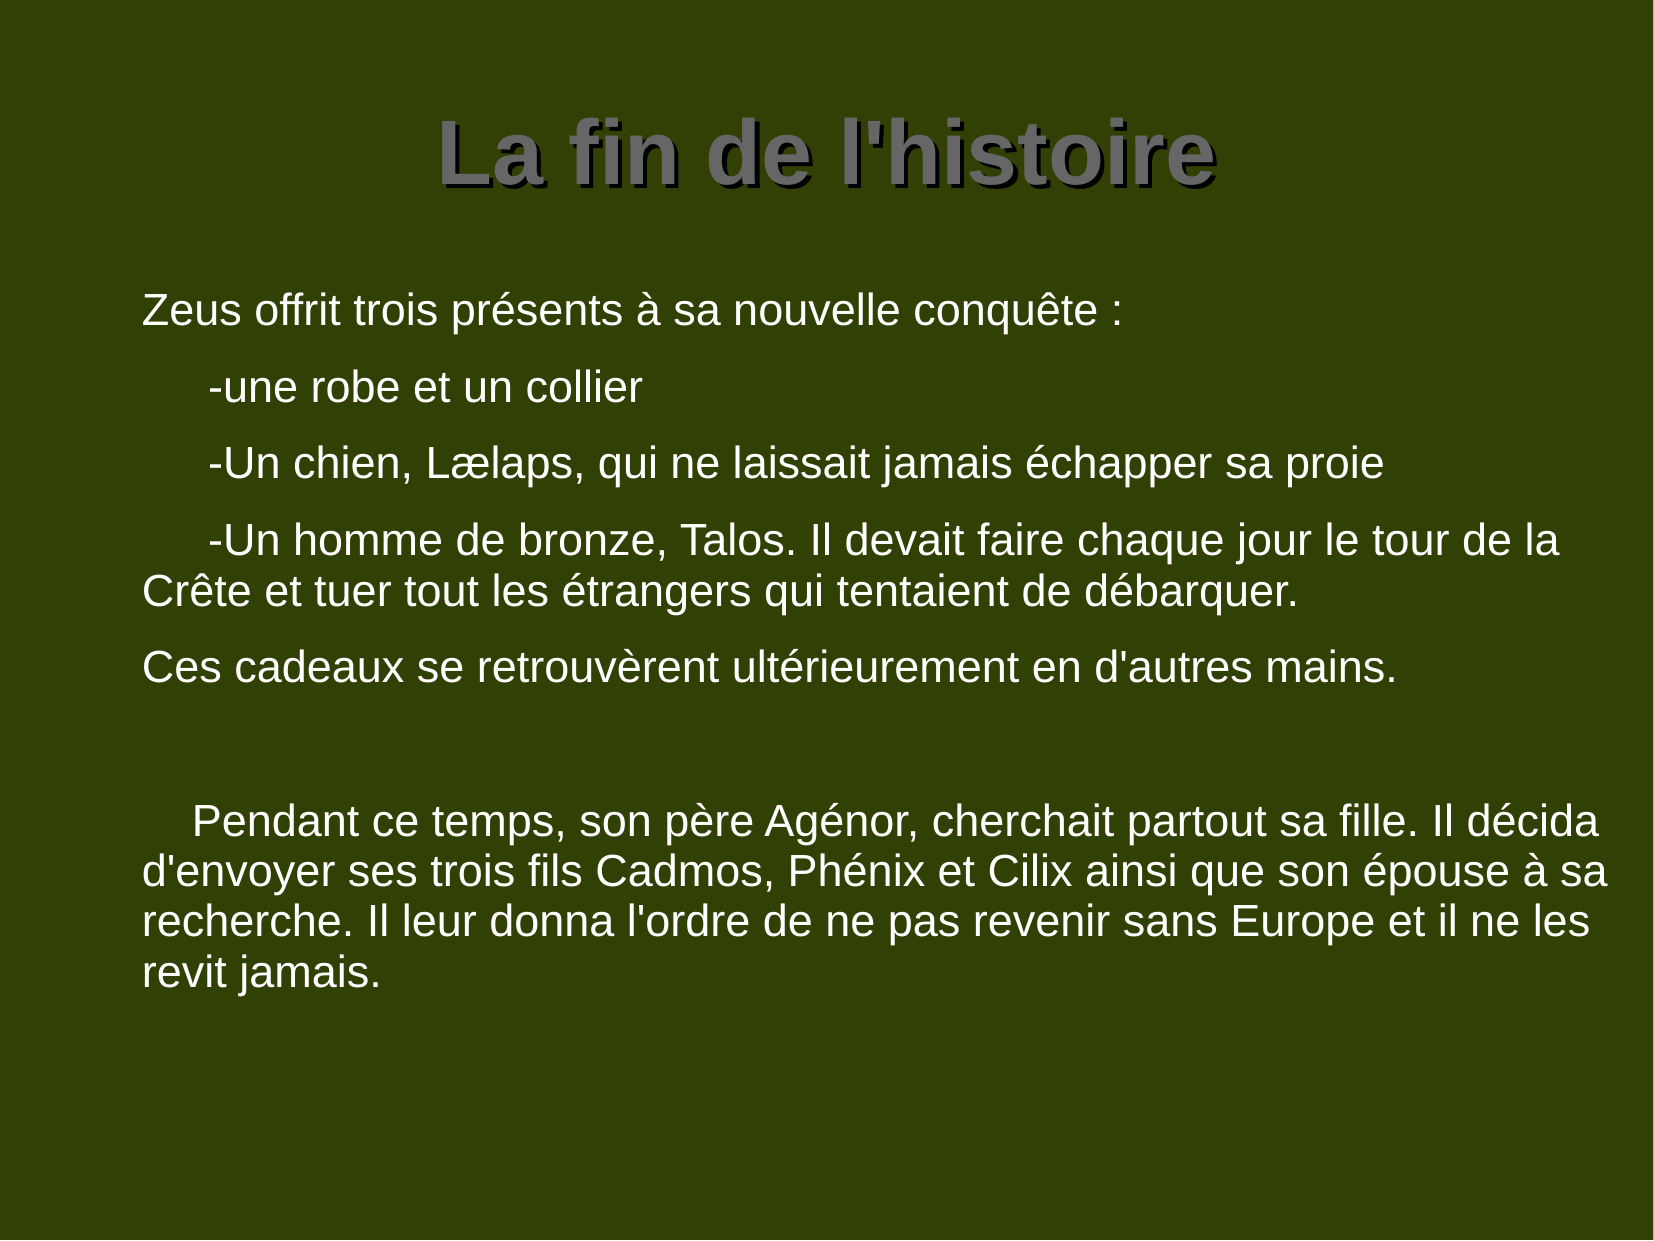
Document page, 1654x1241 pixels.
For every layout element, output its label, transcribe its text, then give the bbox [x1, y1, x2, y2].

list Zeus offrit trois présents à sa nouvelle conquête : -une robe et un collier -Un chien, Lælaps, qui ne laissait jamais échapper sa proie -Un homme de bronze, Talos. Il devait faire chaque jour le tour de la Crête et tuer tout les étrangers qui tentaient de débarquer. Ces cadeaux se retrouvèrent ultérieurement en d'autres mains. Pendant ce temps, son père Agénor, cherchait partout sa fille. Il décida d'envoyer ses trois fils Cadmos, Phénix et Cilix ainsi que son épouse à sa recherche. Il leur donna l'ordre de ne pas revenir sans Europe et il ne les revit jamais. [141, 284, 1630, 1004]
title La fin de l'histoire [82, 49, 1571, 257]
